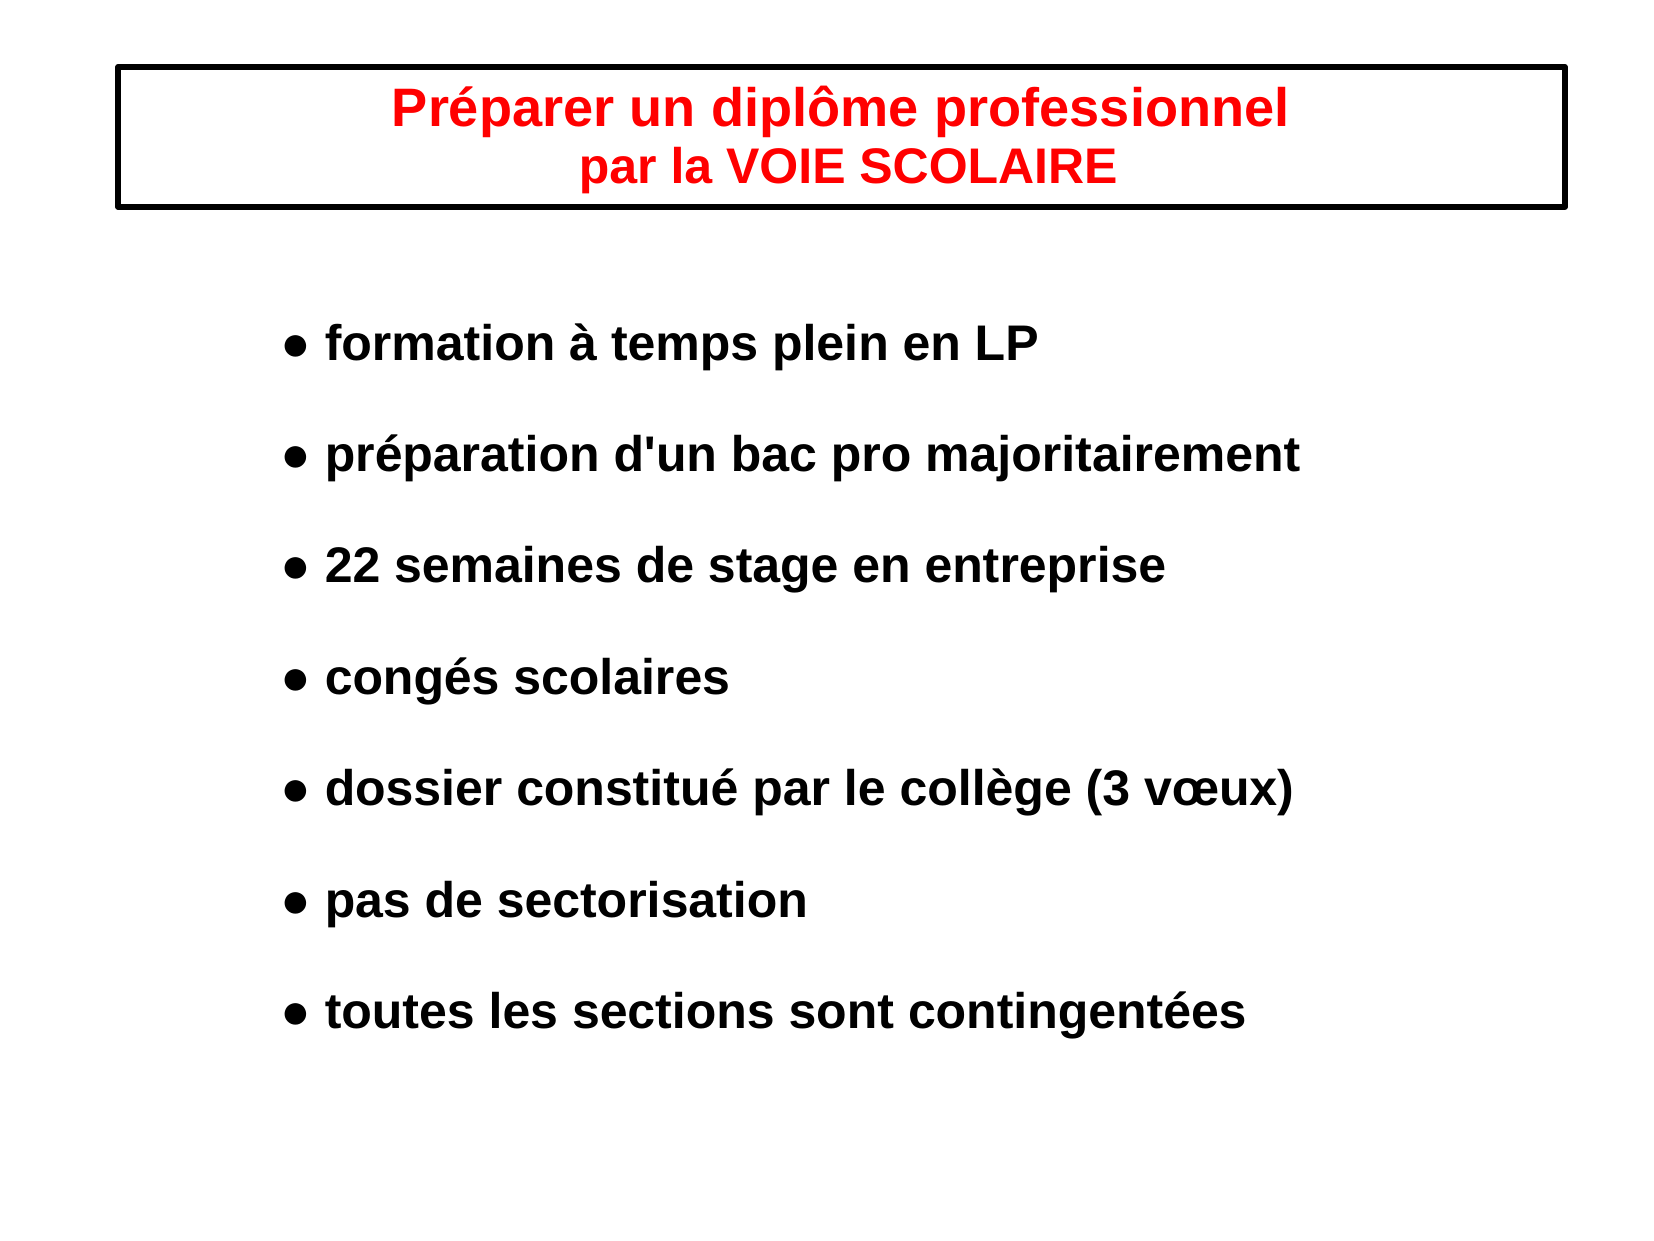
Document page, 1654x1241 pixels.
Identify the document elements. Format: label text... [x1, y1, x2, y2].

text_box Préparer un diplôme professionnel par la VOIE SCOLAIRE [118, 66, 1565, 207]
text_box ● formation à temps plein en LP ● préparation d'un bac pro majoritairement ● 22 semaines de stage en entreprise ● congés scolaires ● dossier constitué par le collège (3 vœux) ● pas de sectorisation ● toutes les sections sont contingentées [265, 307, 1388, 1063]
